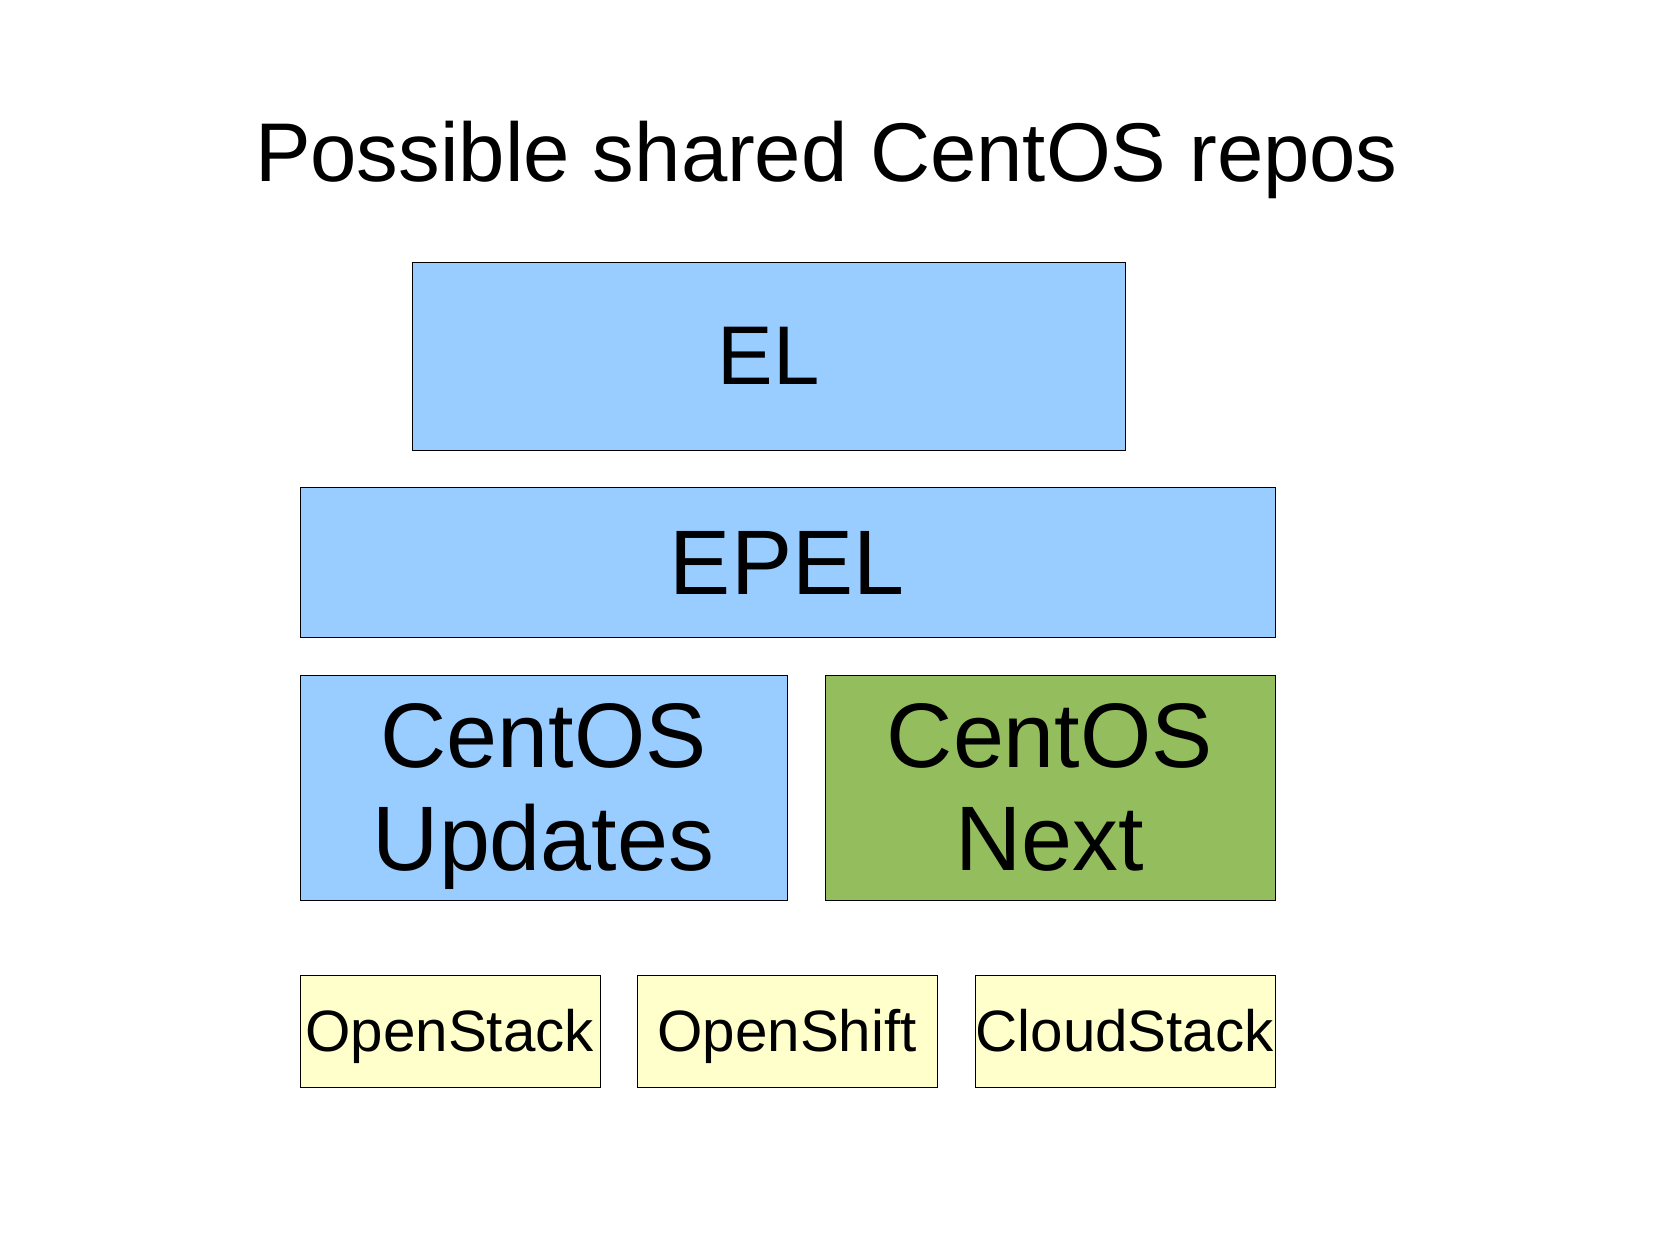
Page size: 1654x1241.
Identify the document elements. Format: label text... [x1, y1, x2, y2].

text_box EL [412, 262, 1126, 451]
title Possible shared CentOS repos [82, 49, 1571, 257]
text_box CentOS Updates [300, 675, 788, 901]
text_box OpenShift [637, 975, 938, 1088]
text_box OpenStack [300, 975, 601, 1088]
text_box CentOS Next [825, 675, 1276, 901]
text_box EPEL [300, 487, 1276, 638]
text_box CloudStack [975, 975, 1276, 1088]
